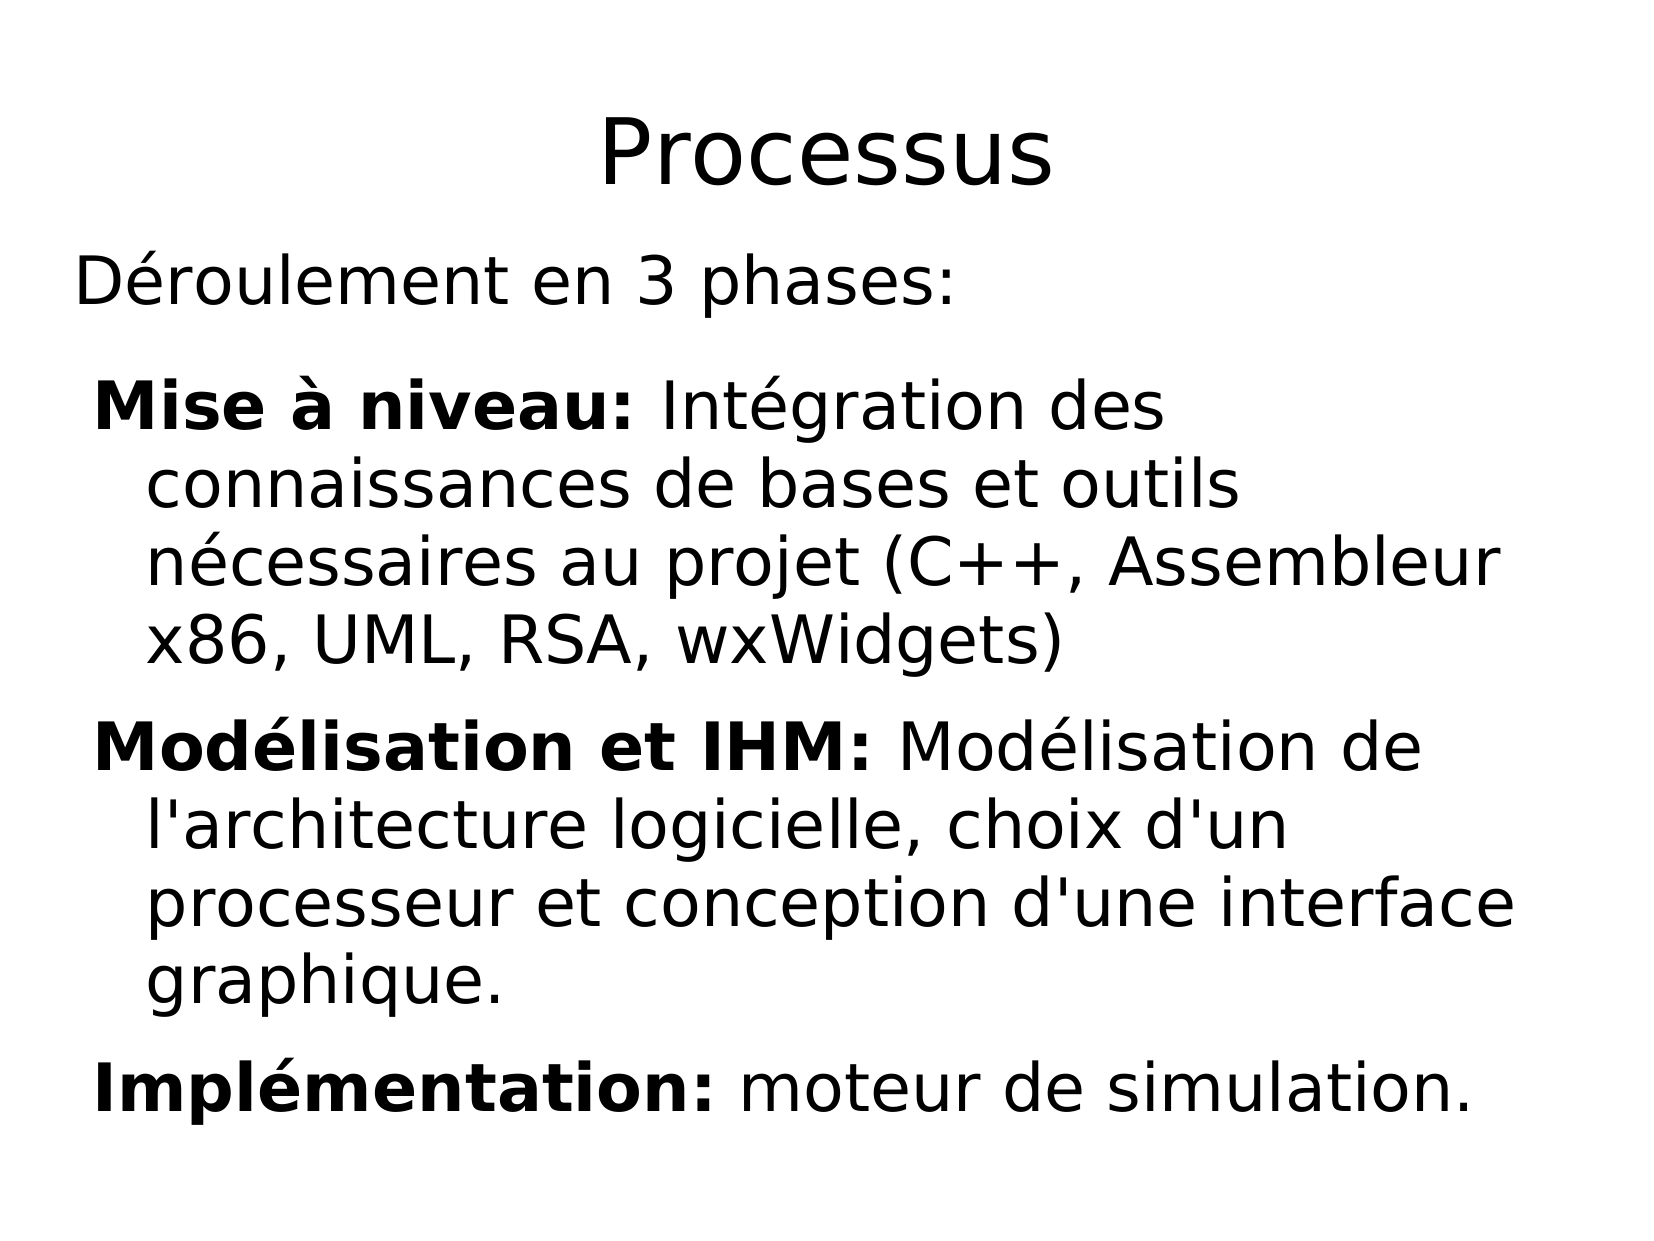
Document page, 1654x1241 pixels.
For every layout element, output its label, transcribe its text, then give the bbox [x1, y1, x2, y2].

list Mise à niveau: Intégration des connaissances de bases et outils nécessaires au projet (C++, Assembleur x86, UML, RSA, wxWidgets) Modélisation et IHM: Modélisation de l'architecture logicielle, choix d'un processeur et conception d'une interface graphique. Implémentation: moteur de simulation. [75, 368, 1571, 1128]
subtitle Déroulement en 3 phases: [73, 205, 1562, 358]
title Processus [82, 49, 1571, 257]
